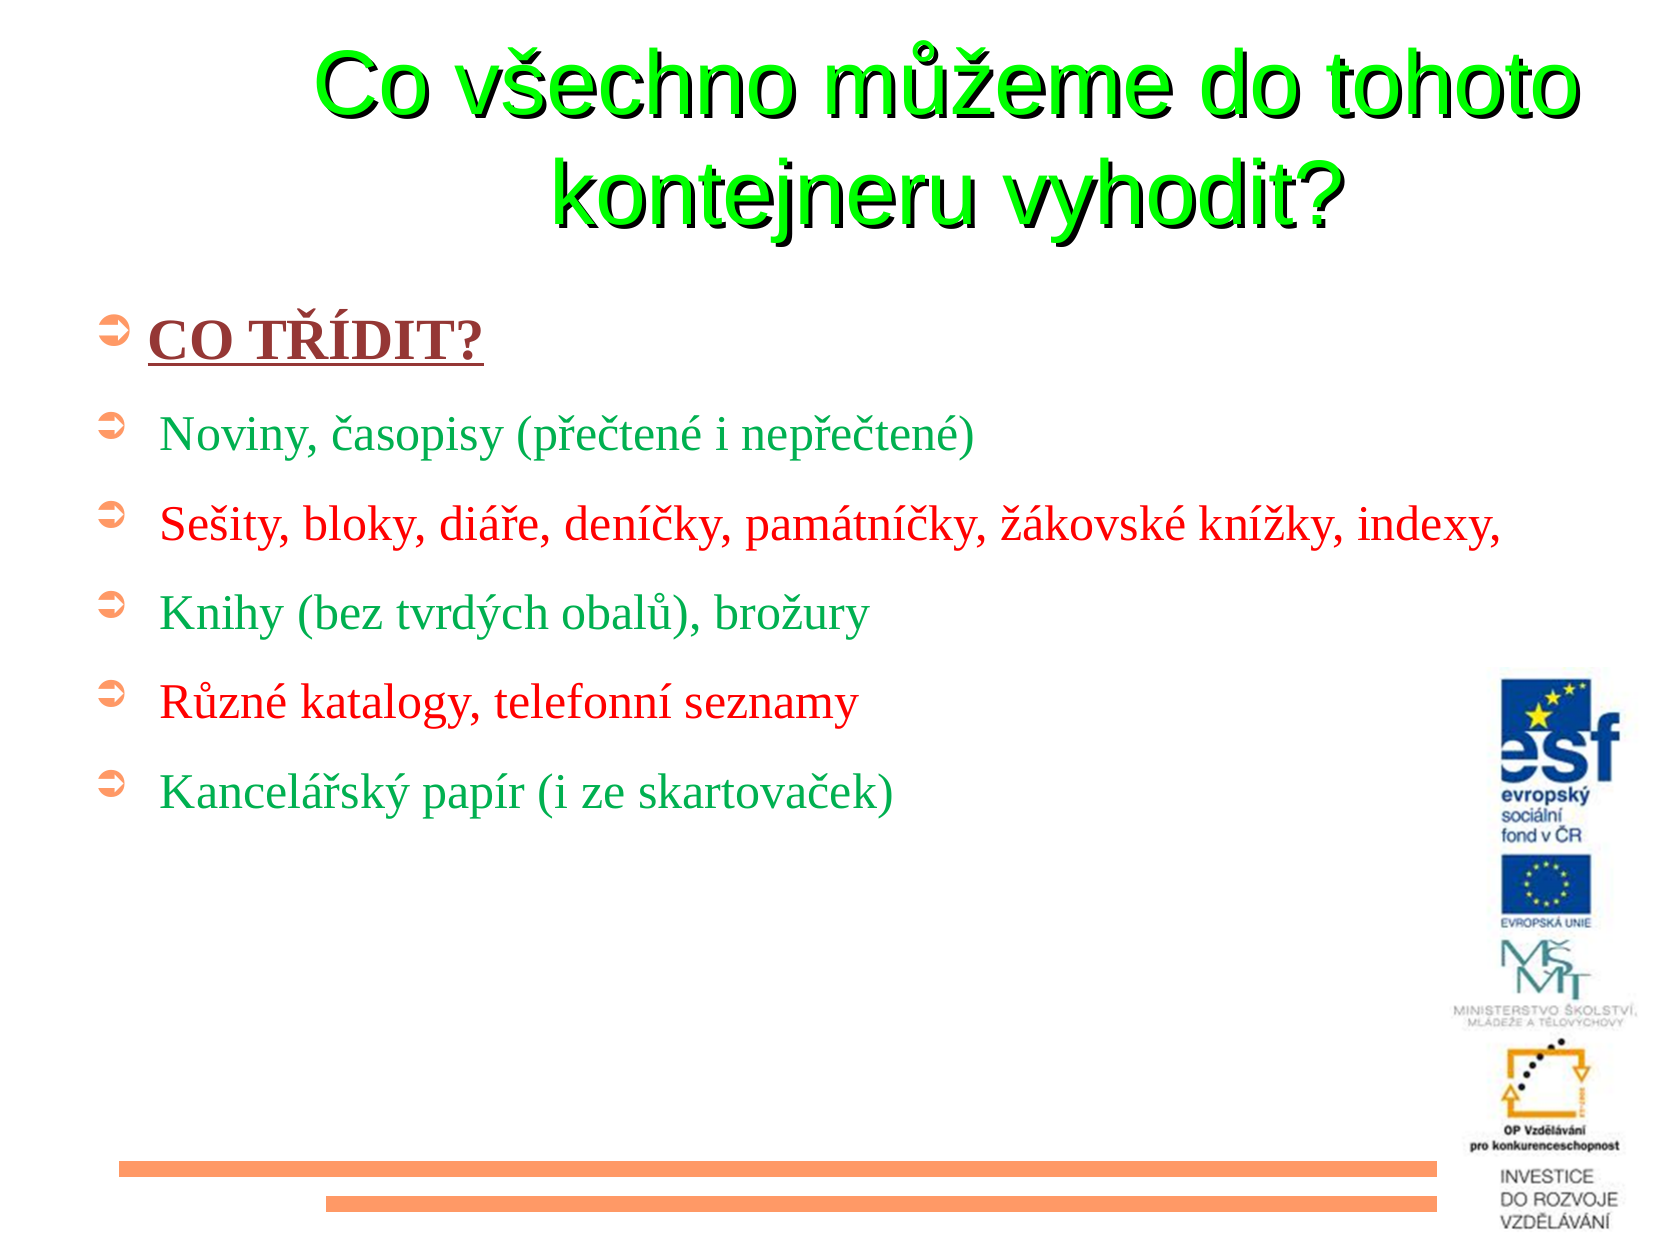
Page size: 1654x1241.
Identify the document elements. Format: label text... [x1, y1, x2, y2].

list CO TŘÍDIT? Noviny, časopisy (přečtené i nepřečtené) Sešity, bloky, diáře, deníčky, památníčky, žákovské knížky, indexy, Knihy (bez tvrdých obalů), brožury Různé katalogy, telefonní seznamy Kancelářský papír (i ze skartovaček) [58, 301, 1570, 1241]
title Co všechno můžeme do tohoto kontejneru vyhodit? [241, 29, 1654, 237]
picture [1437, 667, 1654, 1241]
